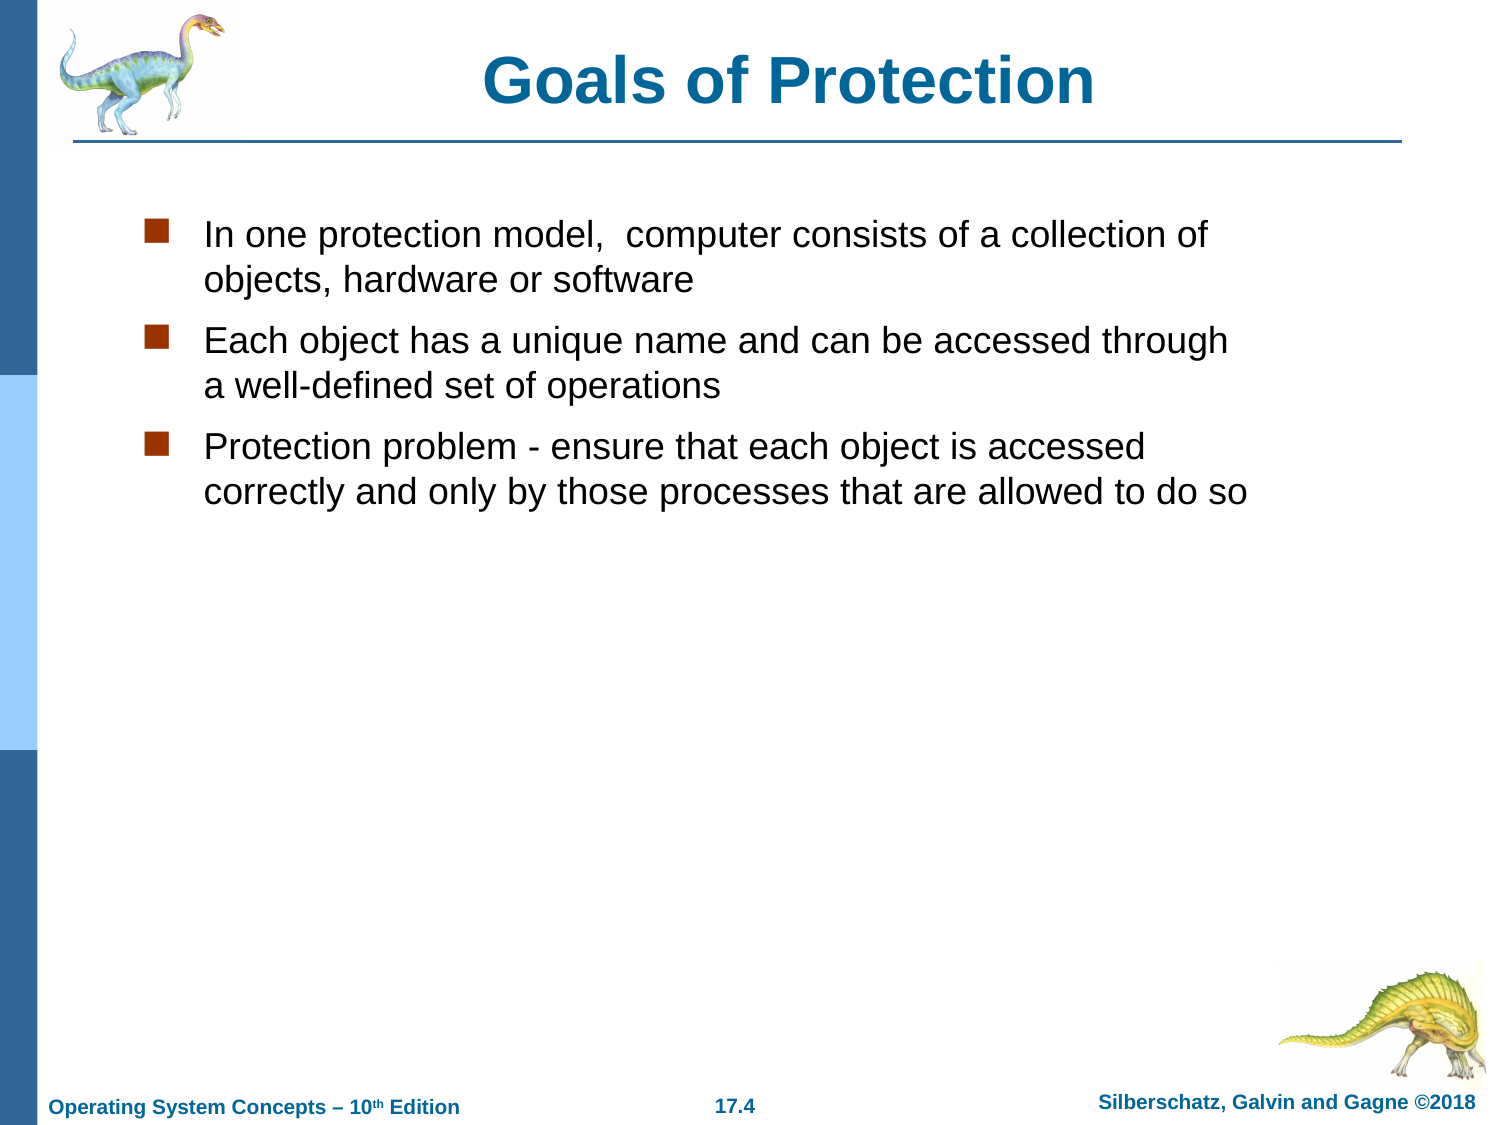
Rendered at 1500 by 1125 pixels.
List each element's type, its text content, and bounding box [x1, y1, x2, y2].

picture [1415, 1094, 1423, 1099]
picture [1275, 959, 1486, 1090]
list In one protection model, computer consists of a collection of objects, hardware or software Each object has a unique name and can be accessed through a well-defined set of operations Protection problem - ensure that each object is accessed correctly and only by those processes that are allowed to do so [132, 202, 1265, 946]
picture [46, 0, 243, 149]
title Goals of Protection [154, 29, 1425, 125]
